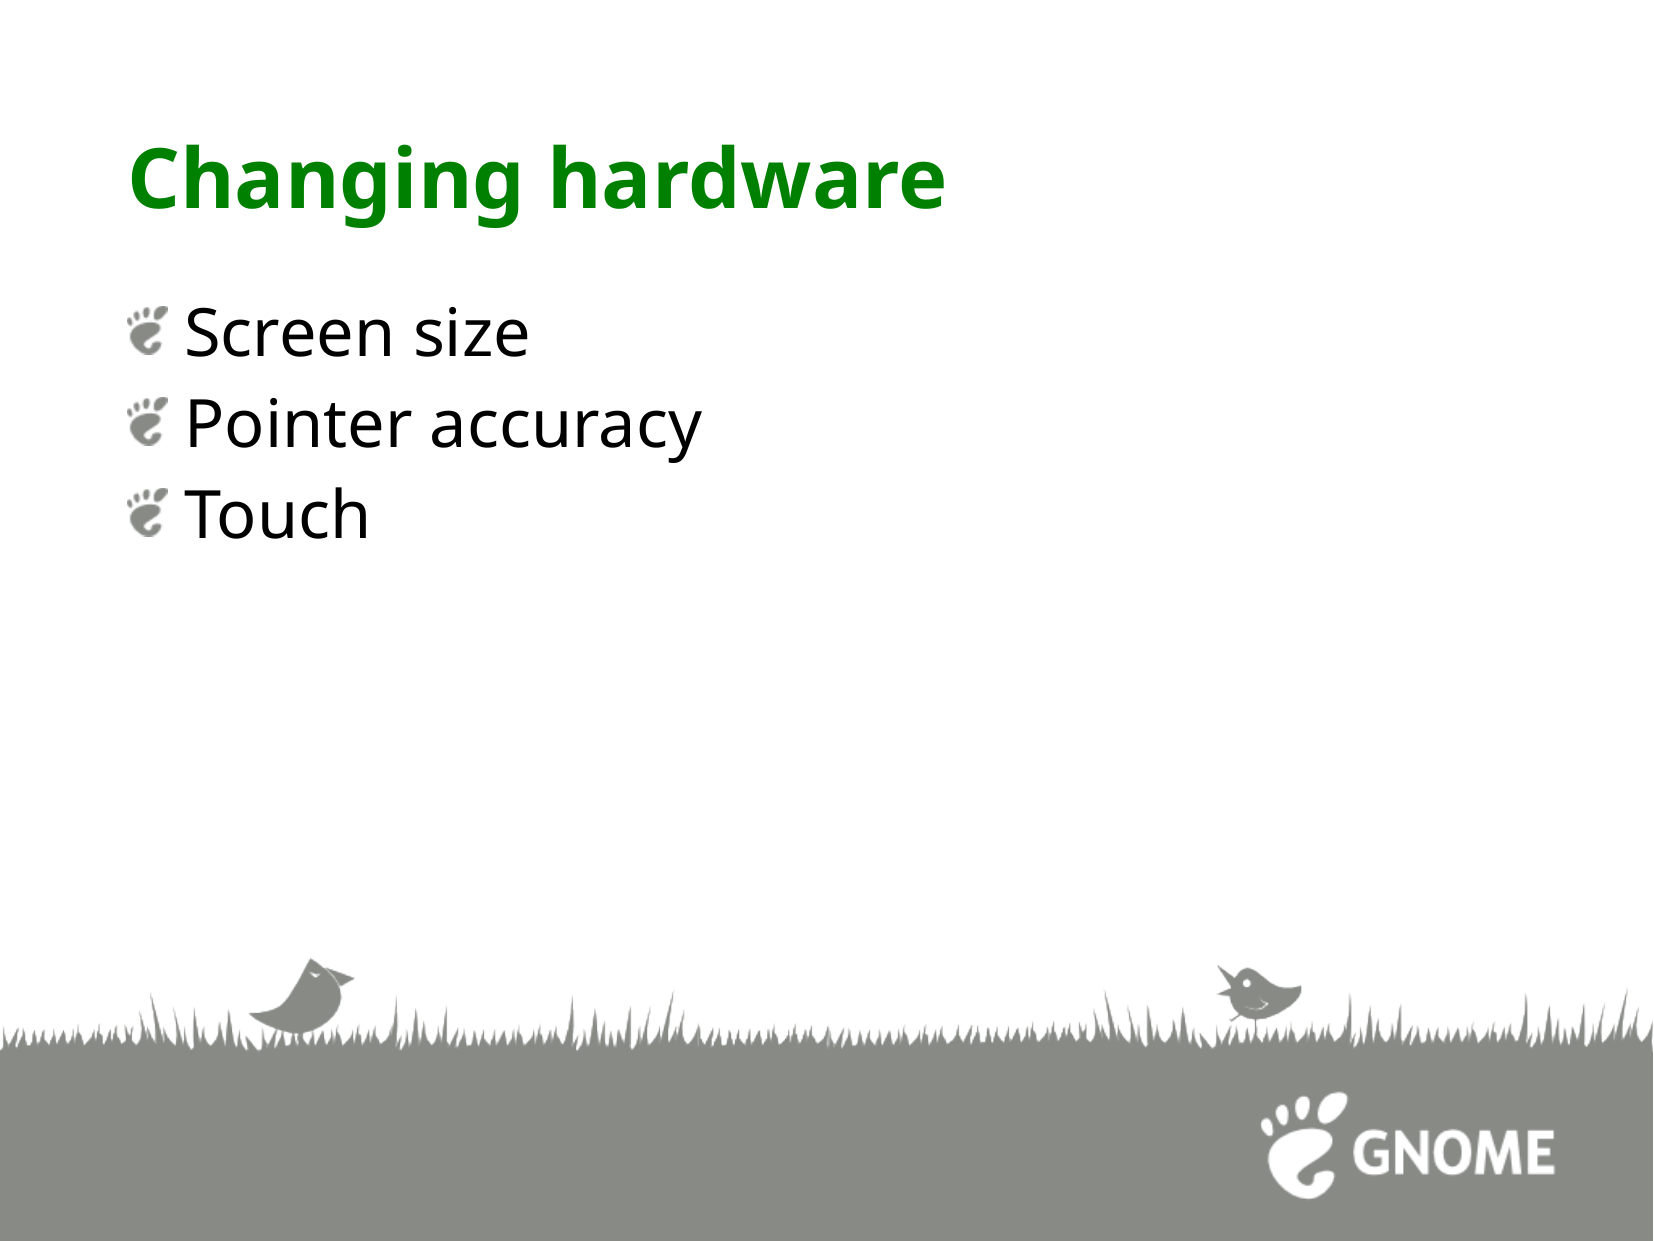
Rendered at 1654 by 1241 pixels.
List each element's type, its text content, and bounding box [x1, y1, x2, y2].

text_box Changing hardware [112, 112, 1275, 239]
picture [0, 0, 1653, 1241]
text_box Screen size Pointer accuracy Touch [112, 277, 1612, 562]
